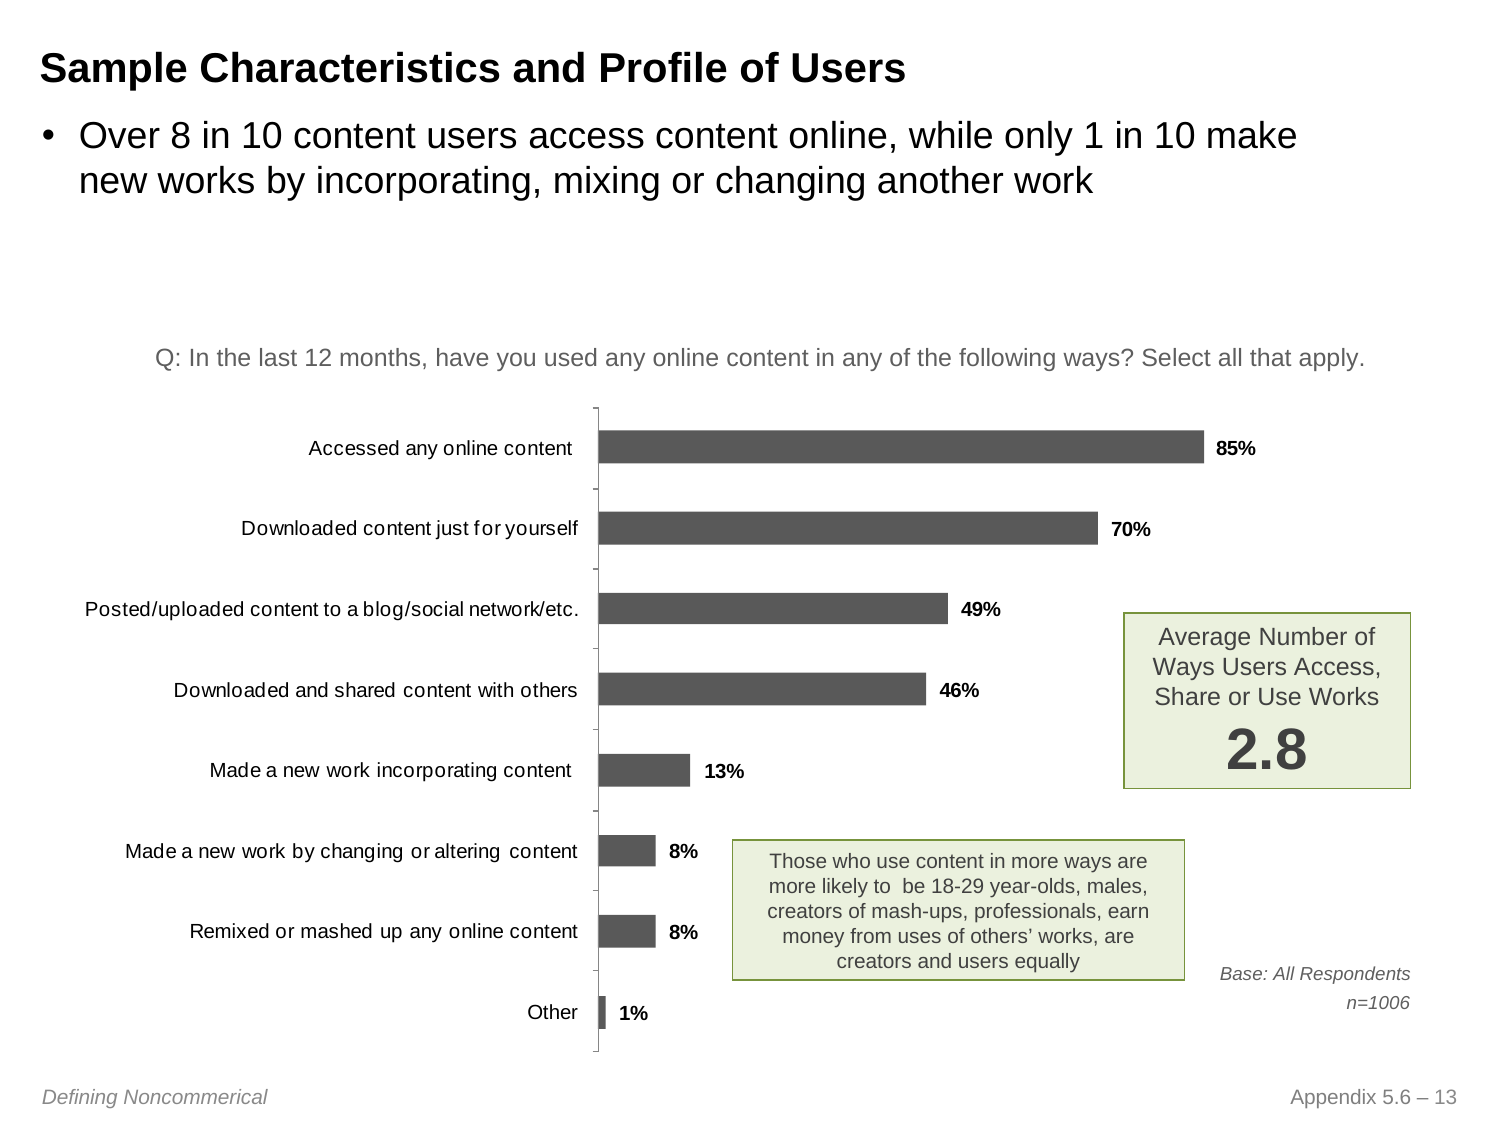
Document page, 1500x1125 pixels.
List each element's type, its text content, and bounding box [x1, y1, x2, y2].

text_box Over 8 in 10 content users access content online, while only 1 in 10 make new works by incorporating, mixing or changing another work [27, 103, 1382, 210]
picture [62, 382, 1264, 1076]
text_box Average Number of Ways Users Access, Share or Use Works 2.8 [1123, 613, 1411, 789]
text_box n=1006 [1110, 993, 1425, 1022]
text_box Sample Characteristics and Profile of Users [24, 27, 1288, 110]
text_box Appendix 5.6 – <number> [1121, 1066, 1472, 1125]
text_box Q: In the last 12 months, have you used any online content in any of the following ways? Select all that apply. [140, 311, 1384, 406]
text_box Defining Noncommerical [27, 1066, 503, 1125]
text_box Those who use content in more ways are more likely to be 18-29 year-olds, males, creators of mash-ups, professionals, earn money from uses of others’ works, are creators and users equally [732, 839, 1185, 981]
text_box Base: All Respondents [967, 954, 1426, 993]
